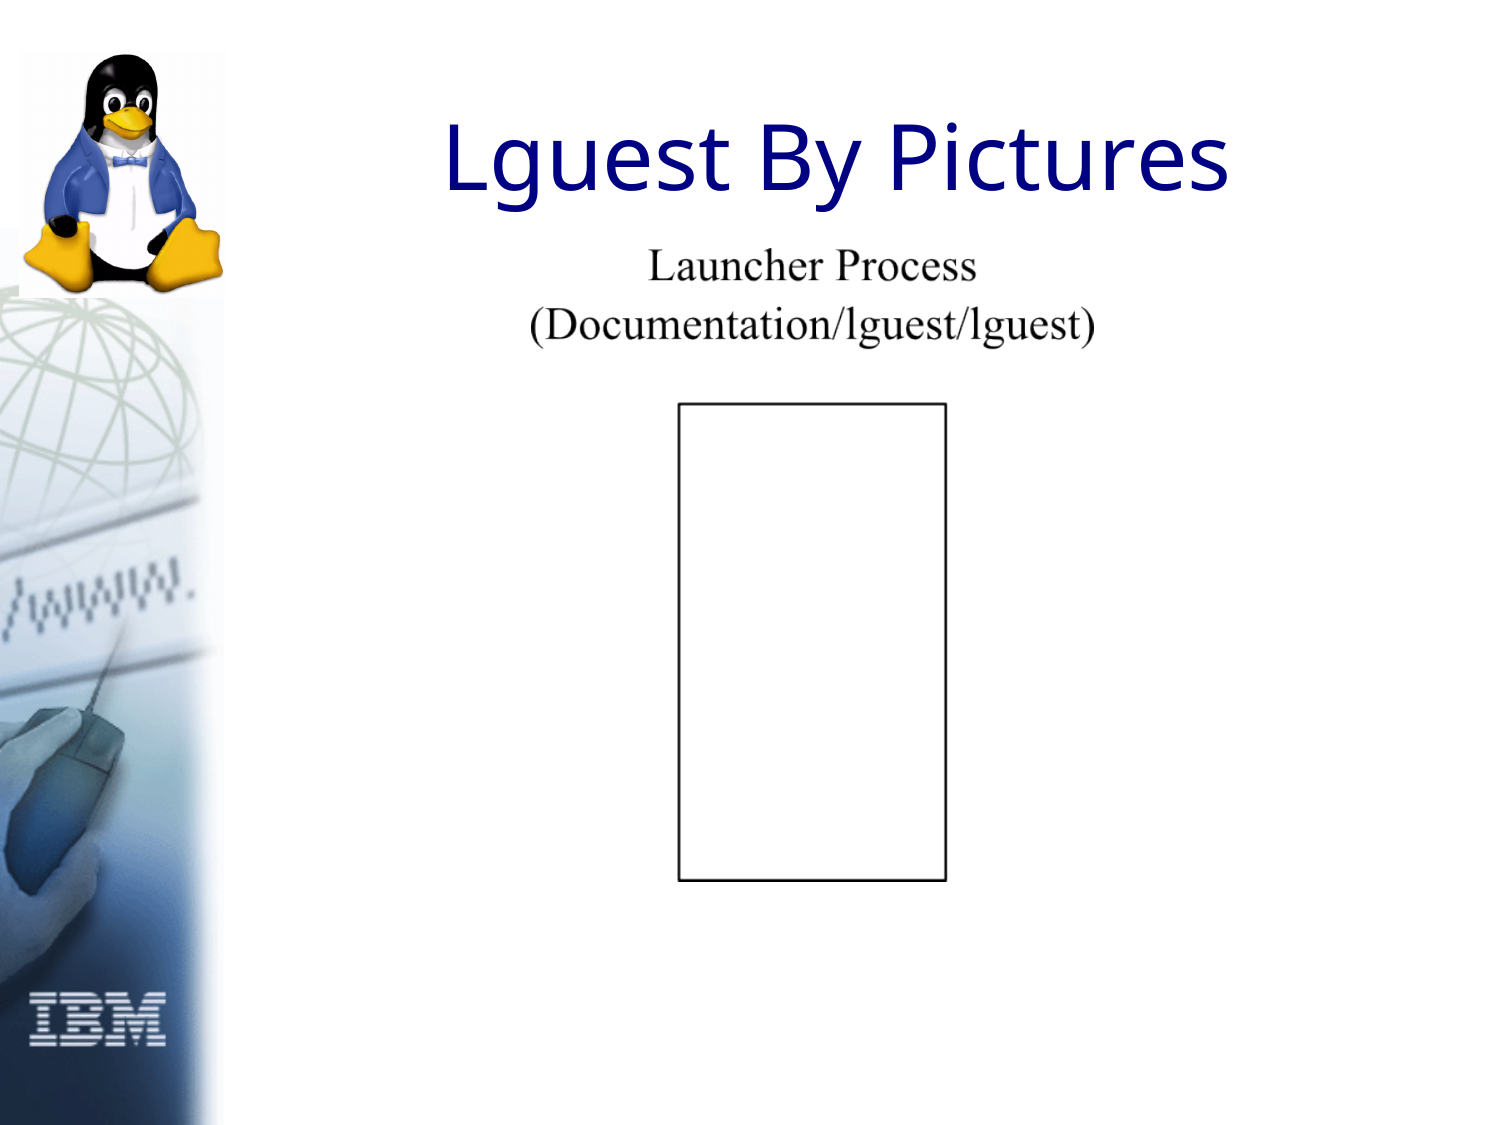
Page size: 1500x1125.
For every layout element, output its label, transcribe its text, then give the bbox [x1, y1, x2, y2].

title Lguest By Pictures [262, 37, 1413, 273]
picture [531, 248, 1094, 882]
